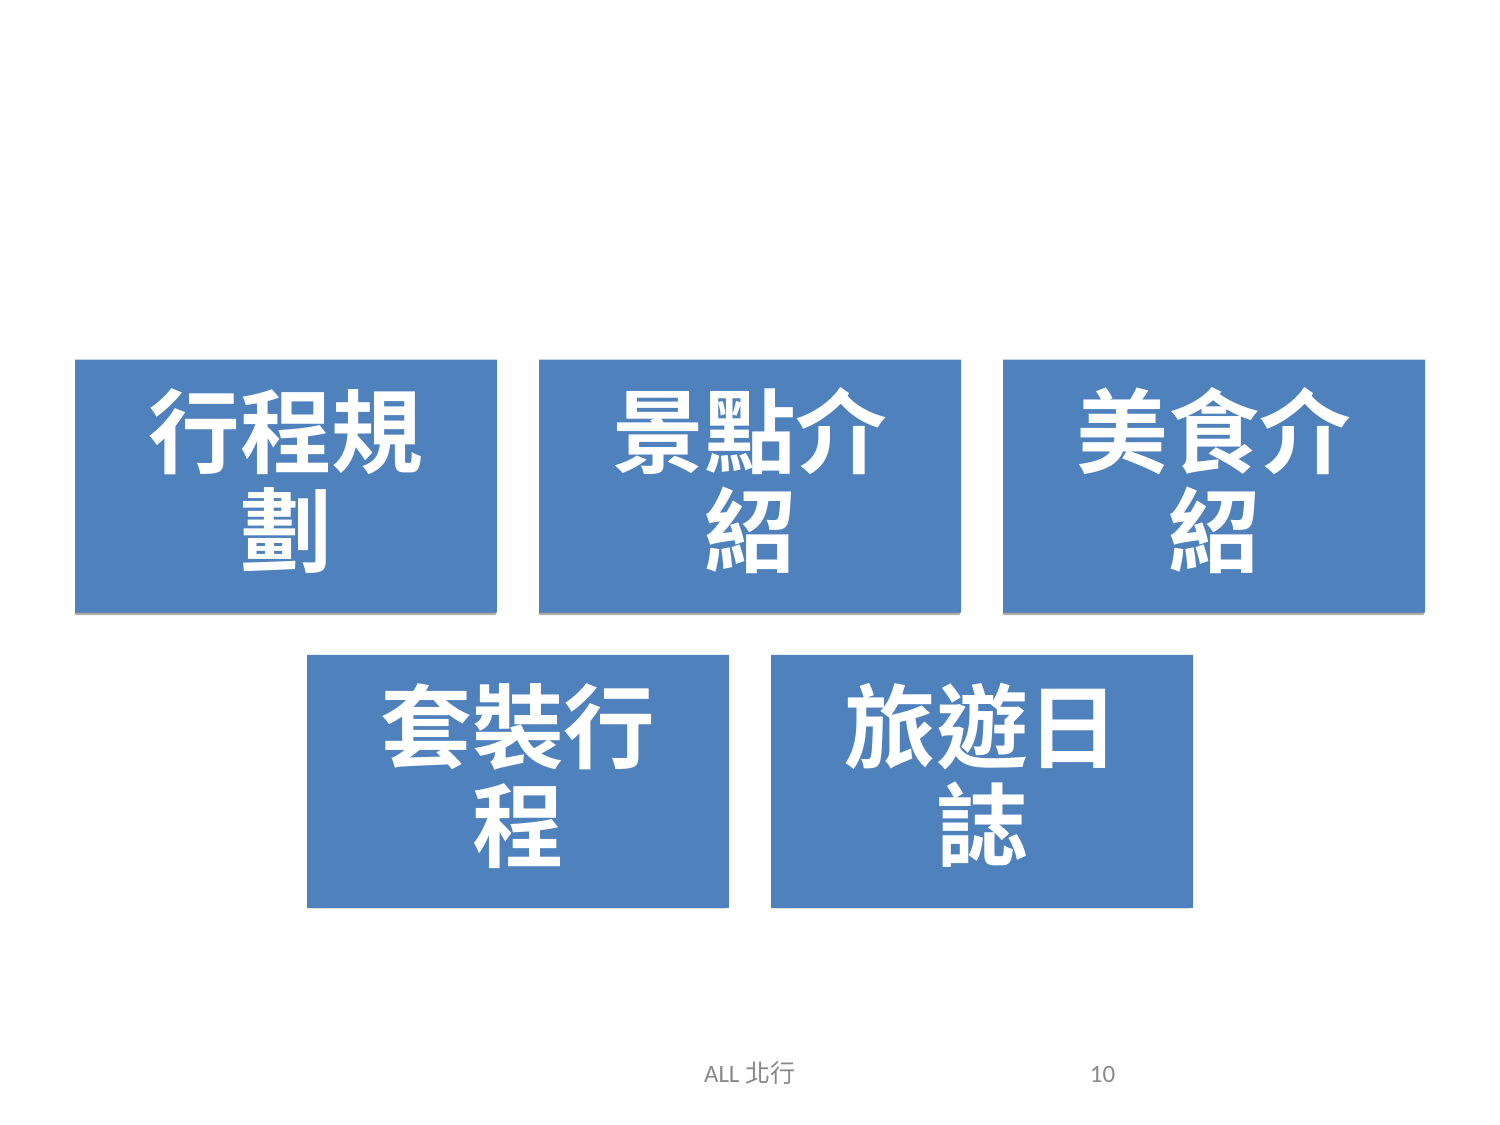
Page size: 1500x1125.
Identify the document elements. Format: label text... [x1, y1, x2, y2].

text_box 美食介紹 [1003, 359, 1426, 613]
text_box 10 [1074, 1042, 1426, 1103]
text_box 套裝行程 [307, 654, 729, 908]
text_box 行程規劃 [75, 359, 497, 613]
text_box 旅遊日誌 [771, 654, 1194, 908]
text_box ALL北行 [512, 1042, 988, 1103]
text_box 景點介紹 [539, 359, 962, 613]
